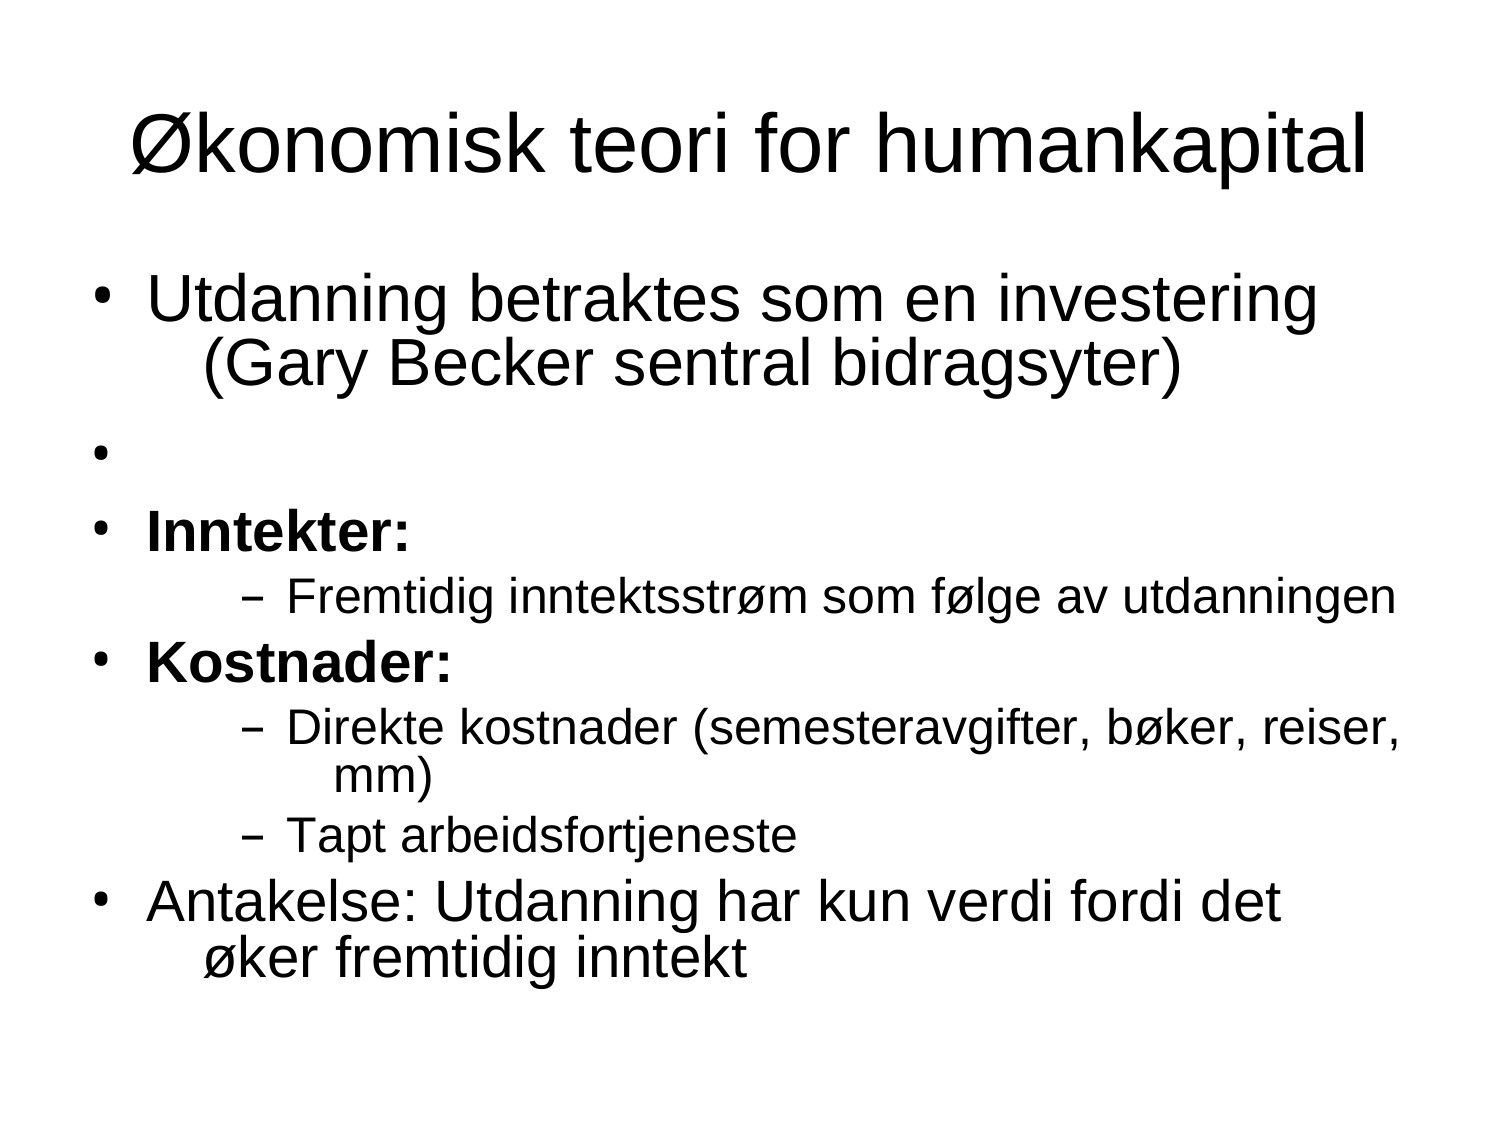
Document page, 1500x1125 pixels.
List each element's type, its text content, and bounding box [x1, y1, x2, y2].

list Utdanning betraktes som en investering (Gary Becker sentral bidragsyter) Inntekter: Fremtidig inntektsstrøm som følge av utdanningen Kostnader: Direkte kostnader (semesteravgifter, bøker, reiser, mm) Tapt arbeidsfortjeneste Antakelse: Utdanning har kun verdi fordi det øker fremtidig inntekt [75, 262, 1426, 1005]
title Økonomisk teori for humankapital [75, 45, 1426, 233]
